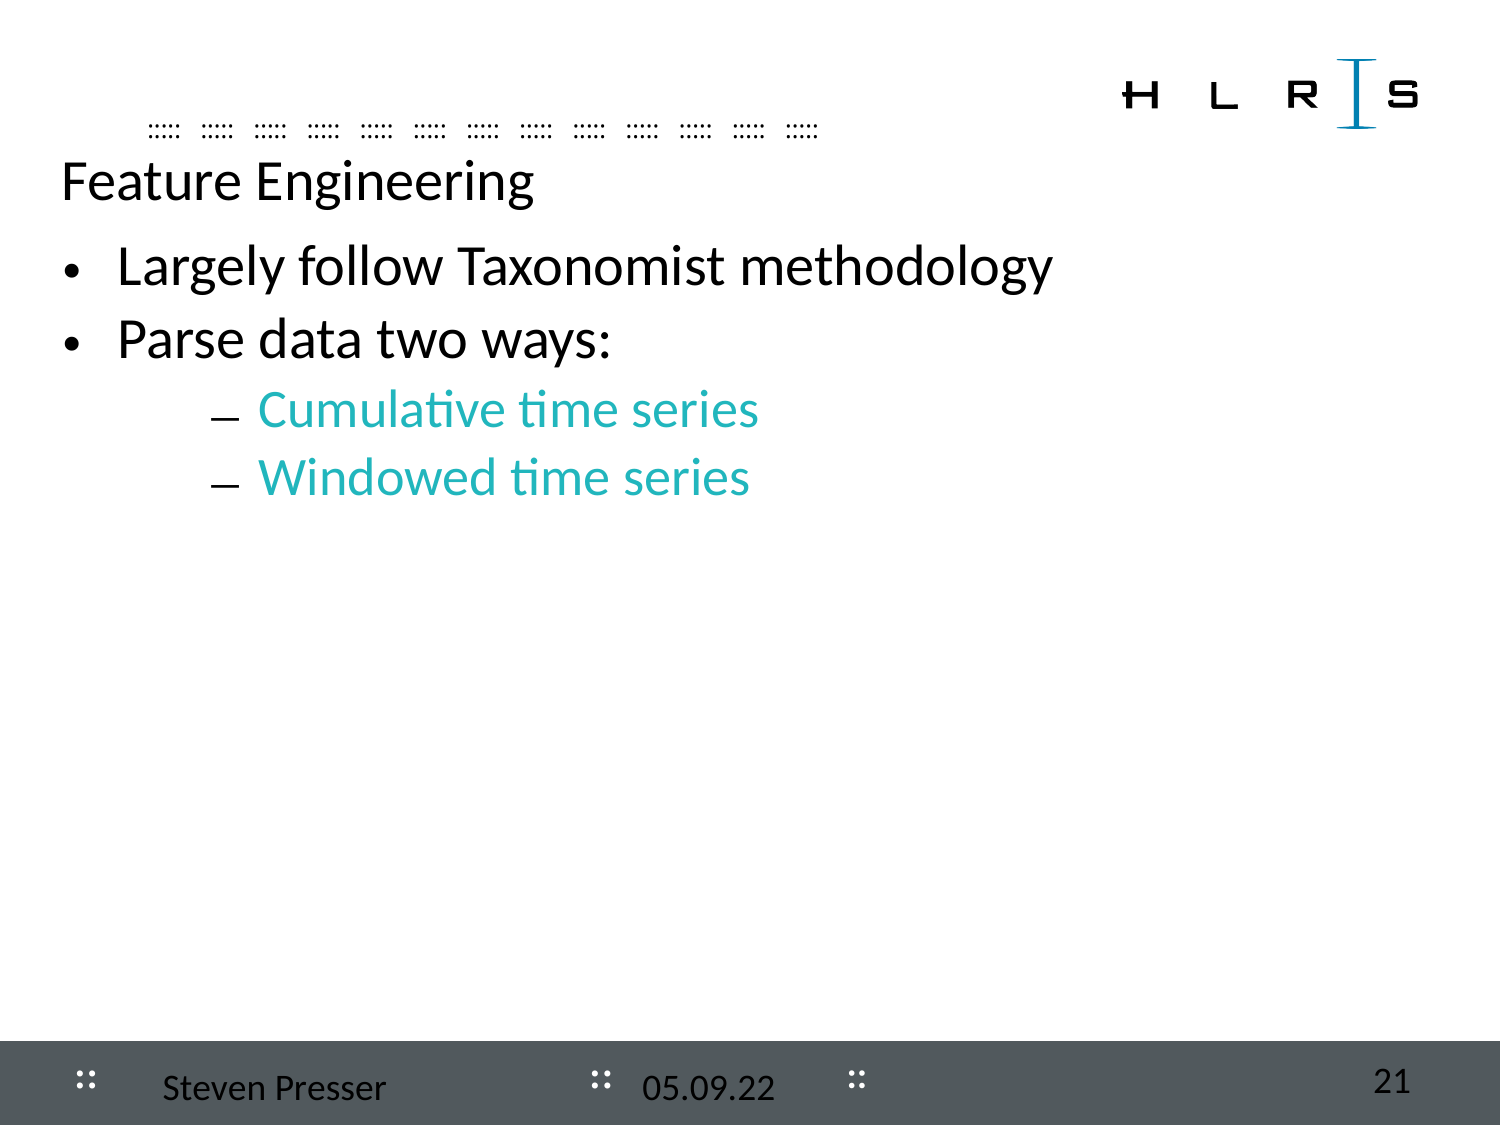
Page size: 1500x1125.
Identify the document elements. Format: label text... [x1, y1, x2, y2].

picture [1360, 59, 1418, 108]
title Feature Engineering [46, 108, 1464, 234]
picture [1122, 59, 1353, 108]
list Largely follow Taxonomist methodology Parse data two ways: Cumulative time series Windowed time series [46, 234, 1464, 977]
